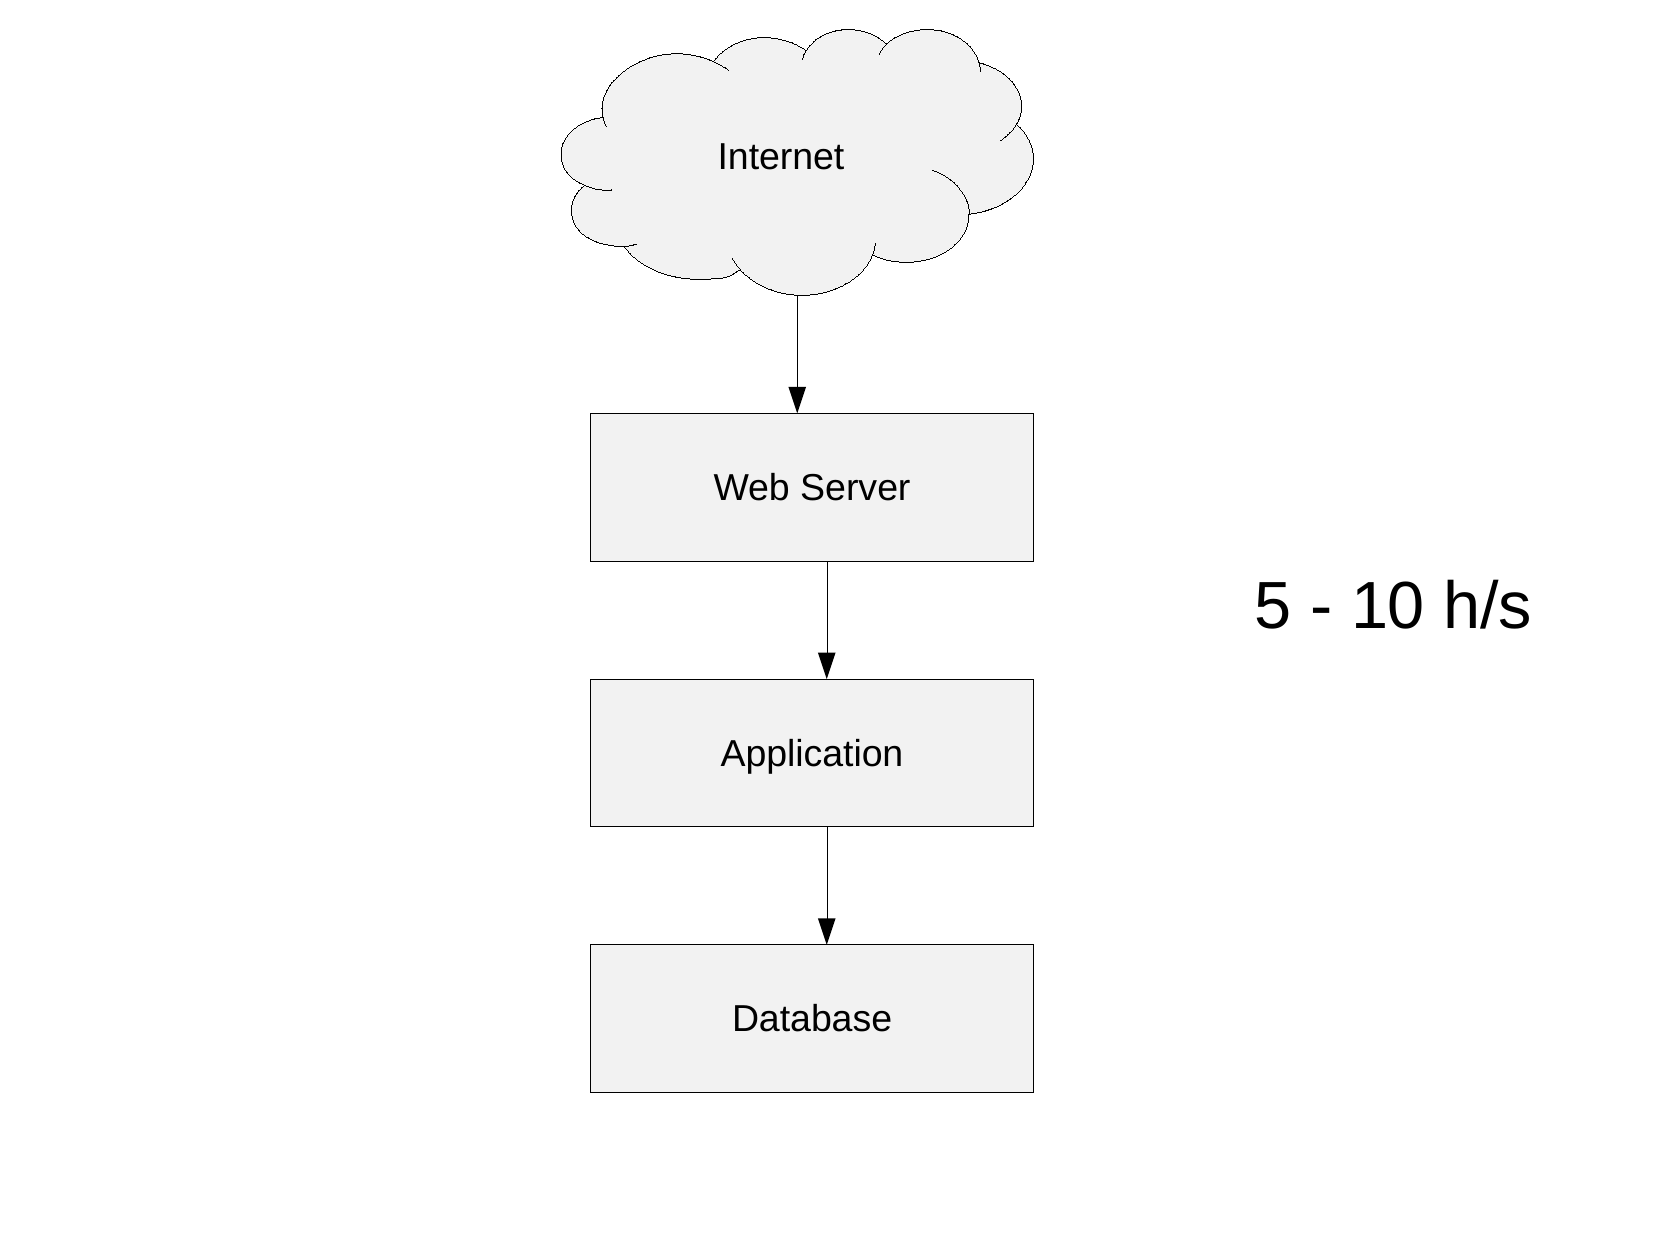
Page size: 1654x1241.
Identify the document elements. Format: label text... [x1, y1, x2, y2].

text_box Internet [561, 29, 1034, 296]
text_box Web Server [590, 413, 1034, 562]
text_box Database [590, 944, 1034, 1093]
text_box Application [590, 679, 1034, 827]
text_box 5 - 10 h/s [1240, 561, 1544, 659]
